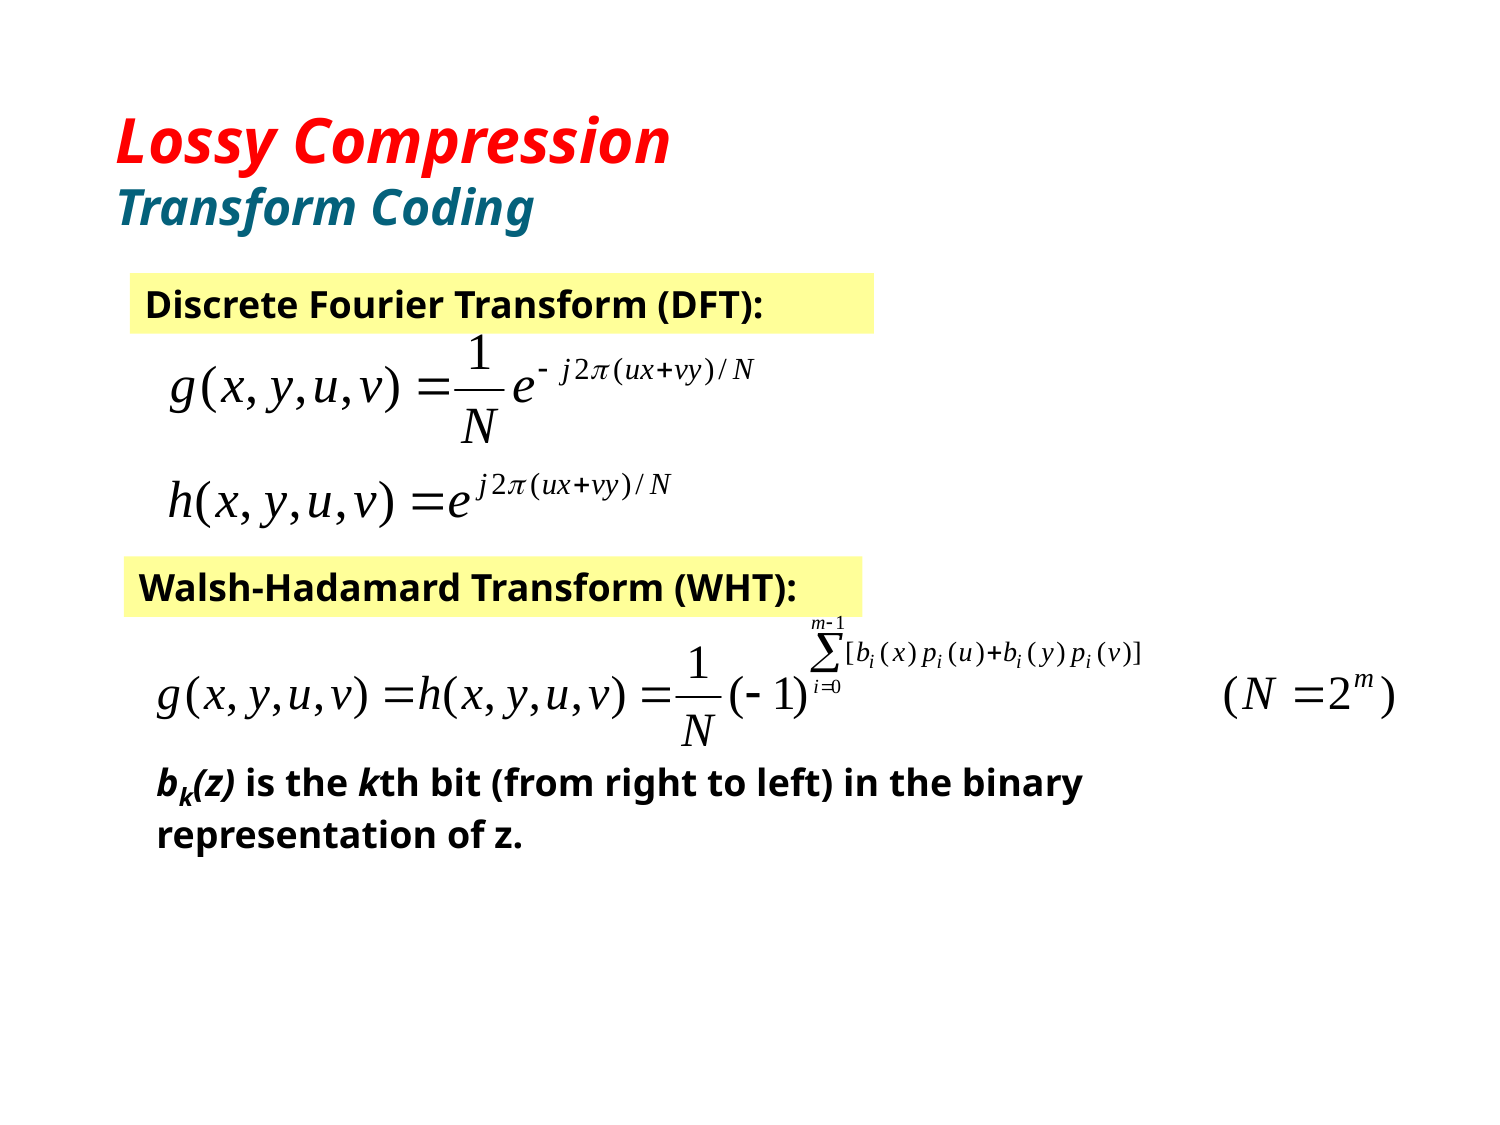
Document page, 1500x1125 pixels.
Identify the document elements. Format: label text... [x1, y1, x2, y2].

text_box Lossy Compression Transform Coding [101, 55, 1377, 244]
text_box Walsh-Hadamard Transform (WHT): [123, 556, 863, 617]
text_box bk(z) is the kth bit (from right to left) in the binary representation of z. [141, 751, 1341, 864]
chart [159, 320, 767, 539]
chart [147, 605, 1406, 758]
text_box Discrete Fourier Transform (DFT): [129, 273, 874, 334]
